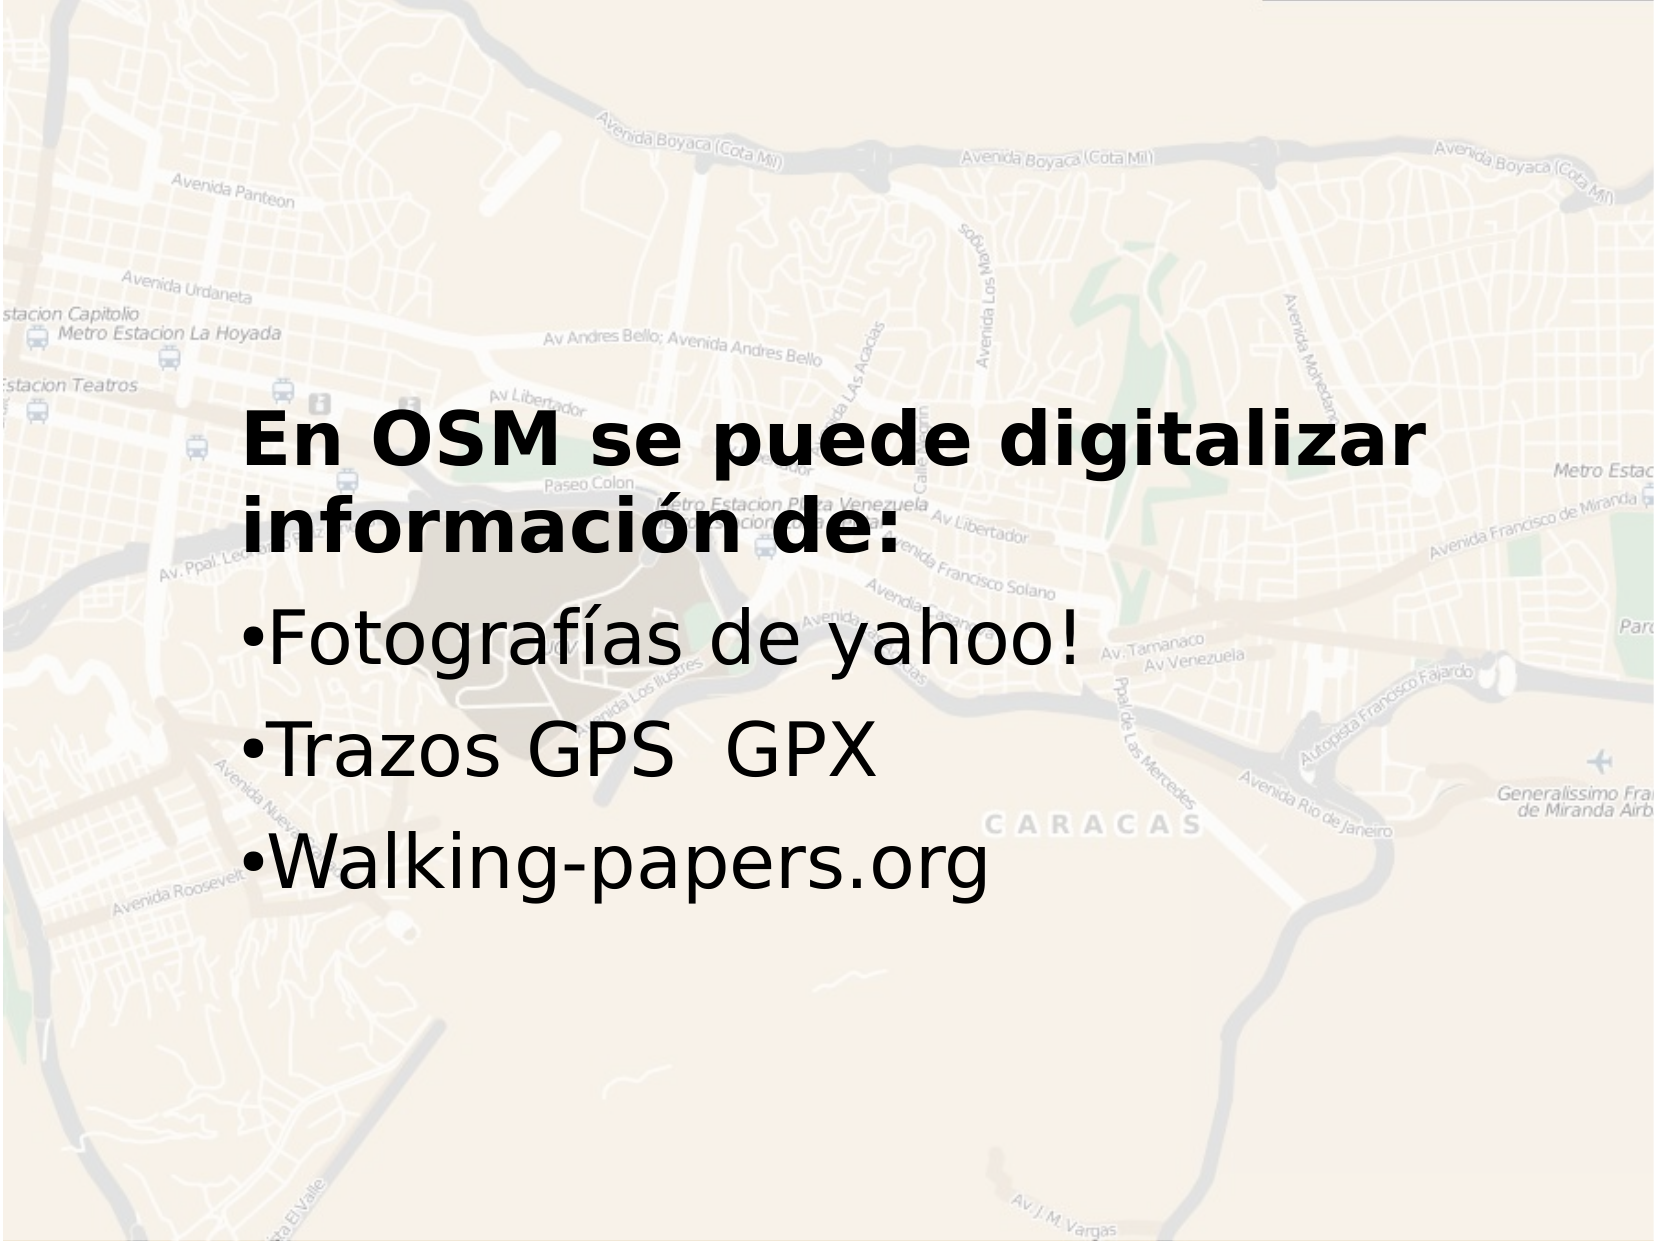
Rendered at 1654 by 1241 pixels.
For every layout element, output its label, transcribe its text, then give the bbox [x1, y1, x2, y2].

text_box En OSM se puede digitalizar información de: Fotografías de yahoo! Trazos GPS GPX Walking-papers.org [225, 388, 1447, 915]
